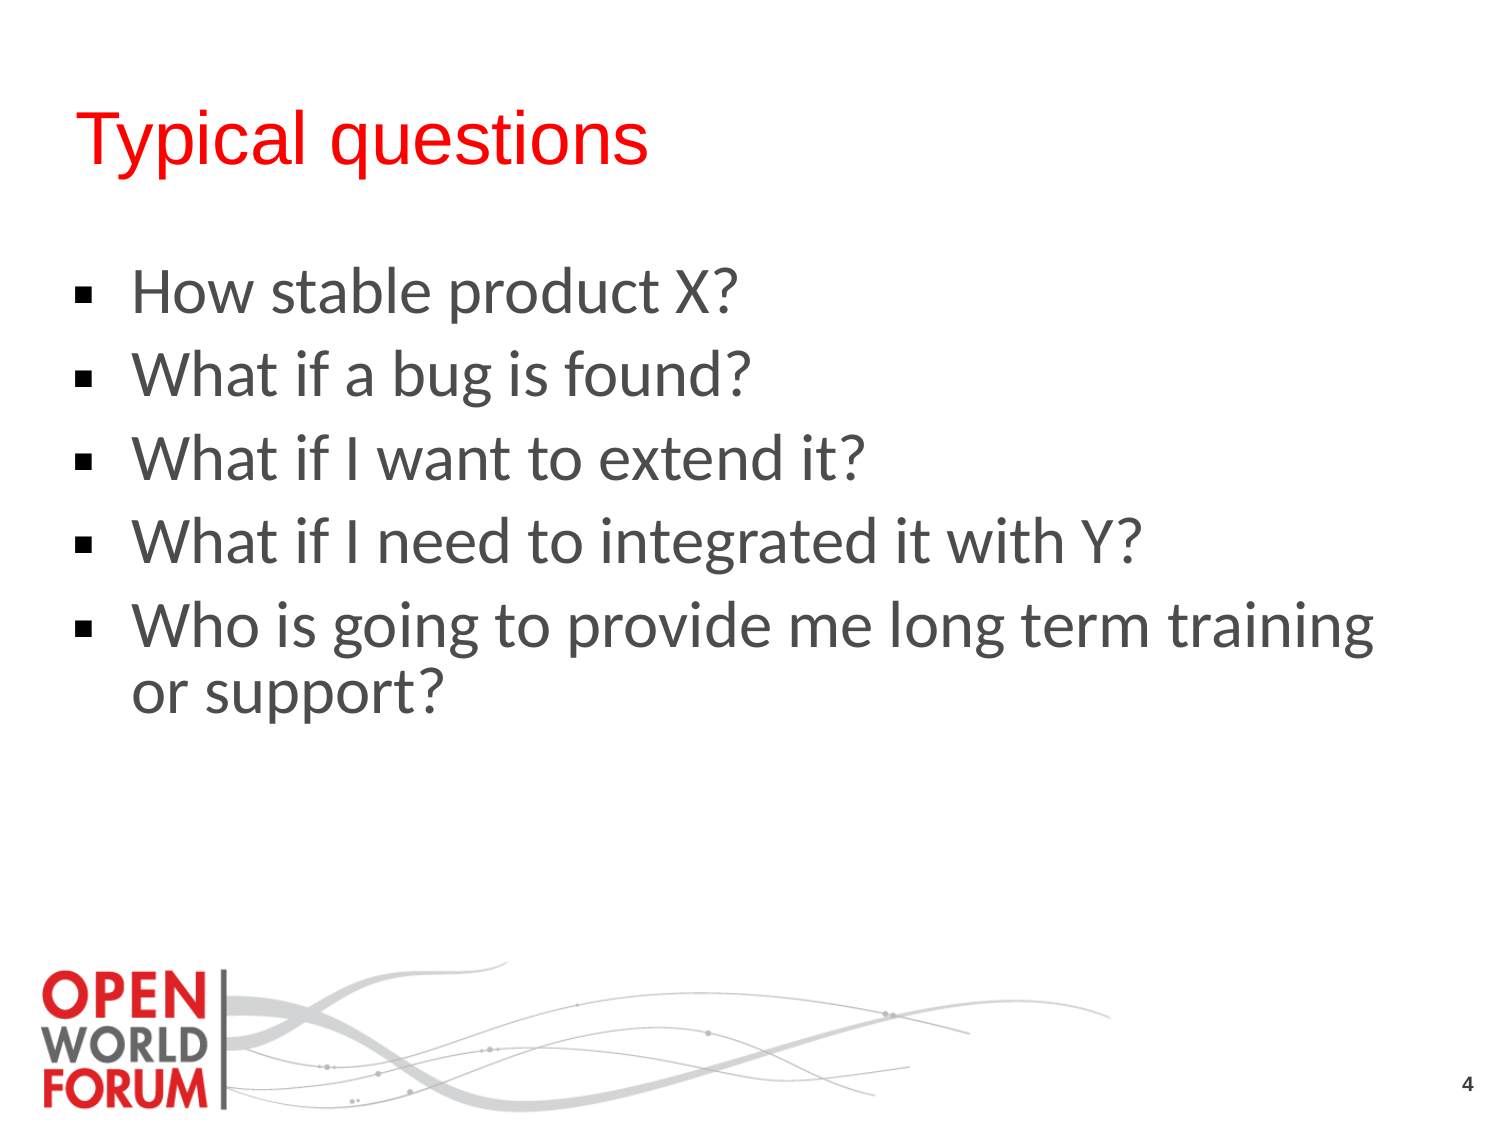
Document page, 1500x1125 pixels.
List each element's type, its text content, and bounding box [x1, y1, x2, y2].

list How stable product X? What if a bug is found? What if I want to extend it? What if I need to integrated it with Y? Who is going to provide me long term training or support? [75, 263, 1425, 1006]
picture [41, 957, 1112, 1119]
title Typical questions [75, 44, 1425, 233]
